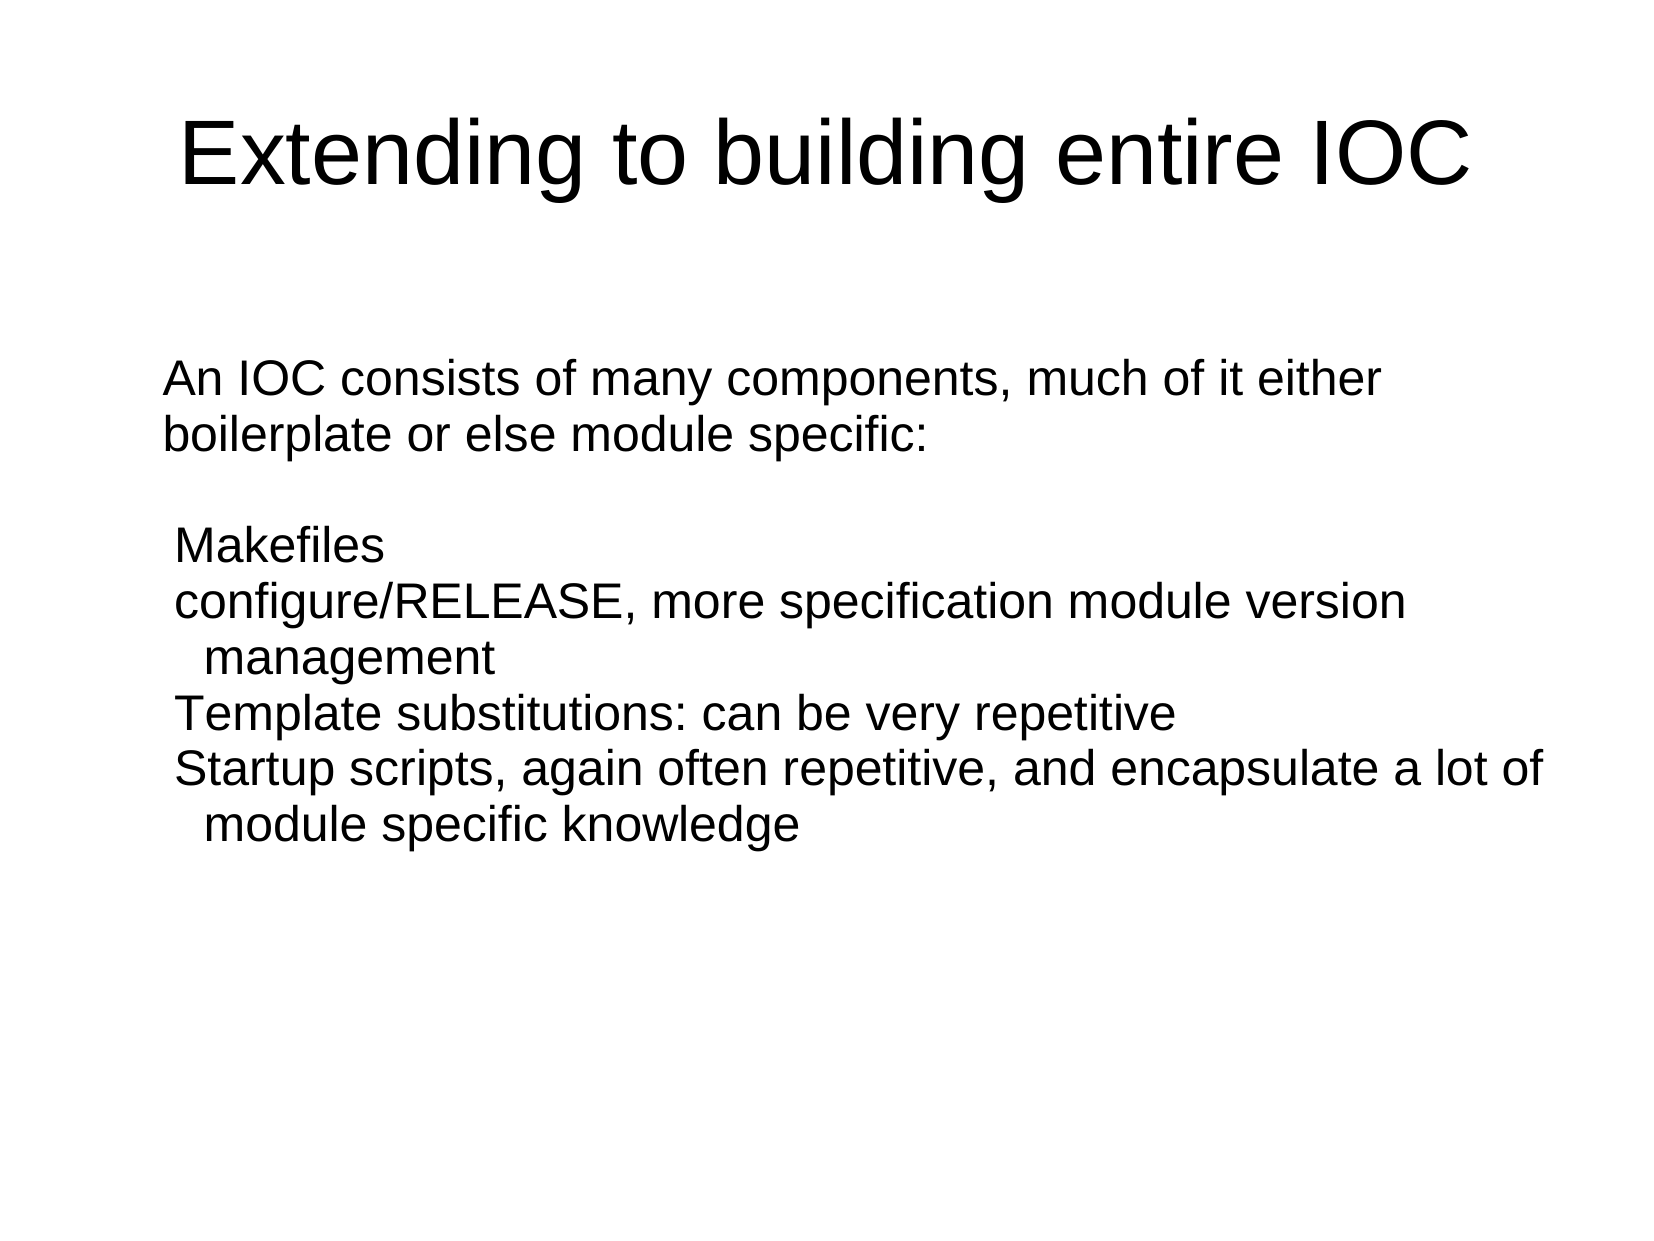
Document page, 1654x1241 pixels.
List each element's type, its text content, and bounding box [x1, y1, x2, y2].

text_box An IOC consists of many components, much of it either boilerplate or else module specific: Makefiles configure/RELEASE, more specification module version management Template substitutions: can be very repetitive Startup scripts, again often repetitive, and encapsulate a lot of module specific knowledge [147, 343, 1565, 860]
title Extending to building entire IOC [82, 49, 1571, 257]
